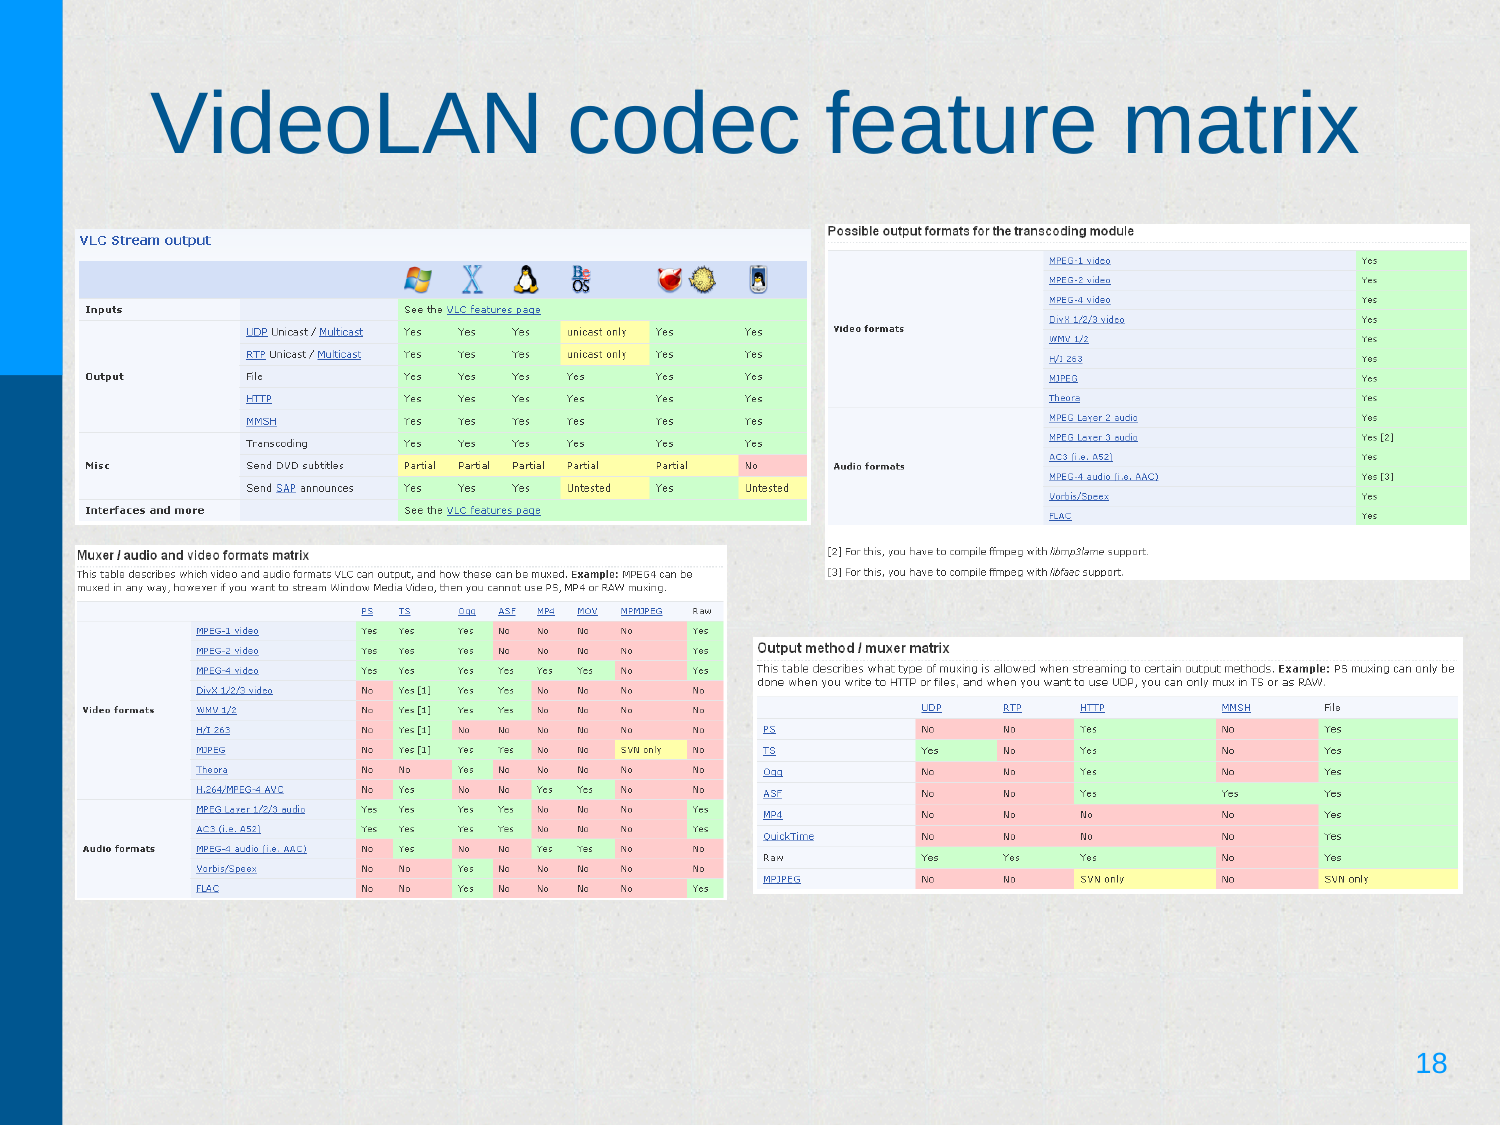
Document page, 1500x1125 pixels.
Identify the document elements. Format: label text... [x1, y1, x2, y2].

title VideoLAN codec feature matrix [149, 34, 1388, 223]
picture [63, 0, 1500, 1125]
